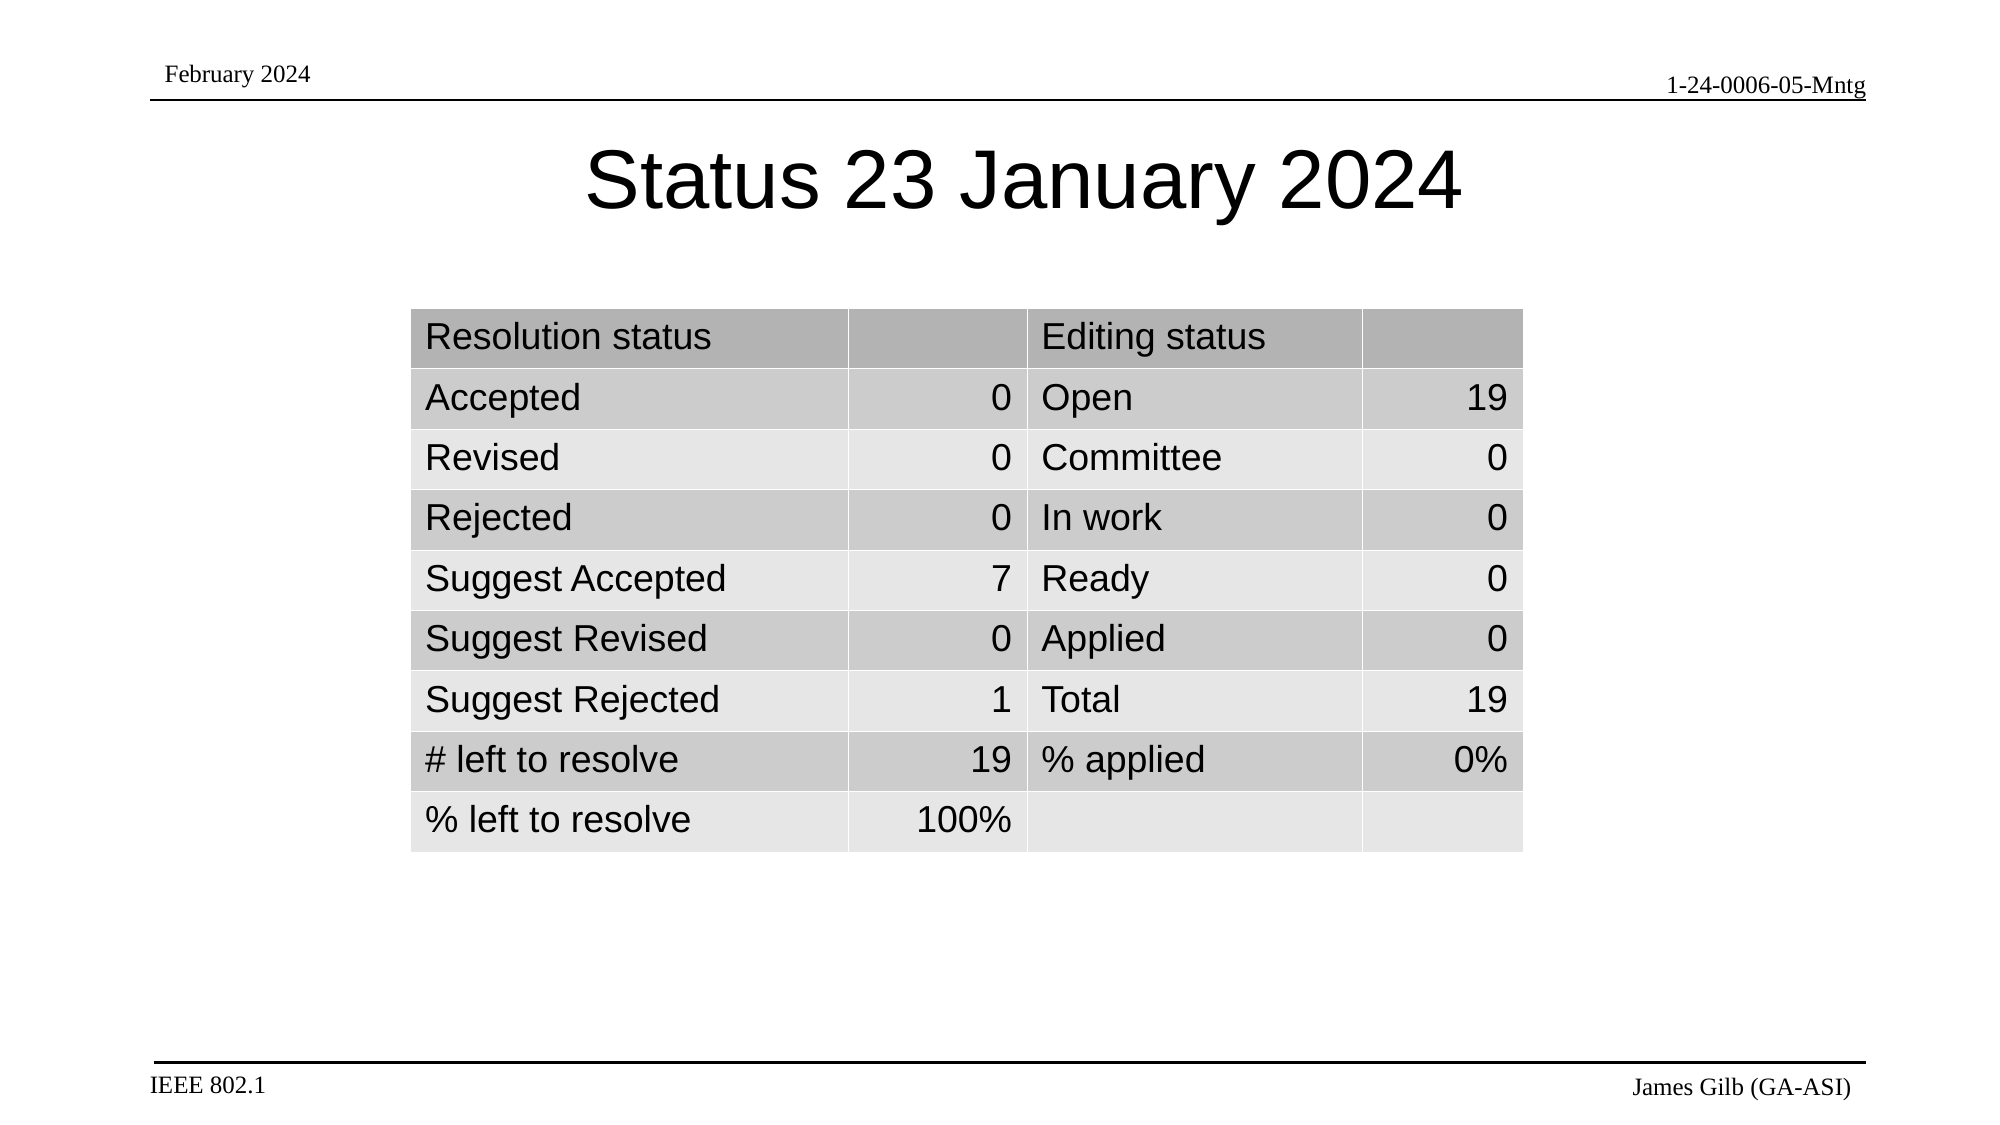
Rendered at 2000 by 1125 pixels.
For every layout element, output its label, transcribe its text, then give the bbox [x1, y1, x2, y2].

table_cell Committee [1028, 430, 1362, 489]
table_cell 7 [849, 551, 1027, 610]
table_cell 0 [1363, 551, 1523, 610]
table_cell 0 [1363, 430, 1523, 489]
table_header Resolution status [411, 309, 848, 368]
table_cell 0 [849, 490, 1027, 550]
table_cell Open [1028, 369, 1362, 429]
table_cell Ready [1028, 551, 1362, 610]
table_cell 0 [1363, 490, 1523, 550]
table_cell 1 [849, 671, 1027, 731]
table_cell Suggest Rejected [411, 671, 848, 731]
table_cell [1363, 792, 1523, 852]
table_cell Rejected [411, 490, 848, 550]
table_cell Suggest Revised [411, 611, 848, 670]
table_cell Suggest Accepted [411, 551, 848, 610]
table_cell 0 [1363, 611, 1523, 670]
table_cell 19 [849, 732, 1027, 791]
table_header Editing status [1028, 309, 1362, 368]
table_cell 100% [849, 792, 1027, 852]
table_cell 0 [849, 611, 1027, 670]
table_cell 19 [1363, 671, 1523, 731]
table_cell % left to resolve [411, 792, 848, 852]
table_cell # left to resolve [411, 732, 848, 791]
table_cell 0 [849, 430, 1027, 489]
table_cell Total [1028, 671, 1362, 731]
table_cell [1028, 792, 1362, 852]
table_cell 19 [1363, 369, 1523, 429]
table_cell Revised [411, 430, 848, 489]
table_cell Accepted [411, 369, 848, 429]
table_header [1363, 309, 1523, 368]
table_cell In work [1028, 490, 1362, 550]
table_cell 0 [849, 369, 1027, 429]
table_cell 0% [1363, 732, 1523, 791]
table_cell % applied [1028, 732, 1362, 791]
table_cell Applied [1028, 611, 1362, 670]
title Status 23 January 2024 [149, 112, 1900, 238]
table_header [849, 309, 1027, 368]
